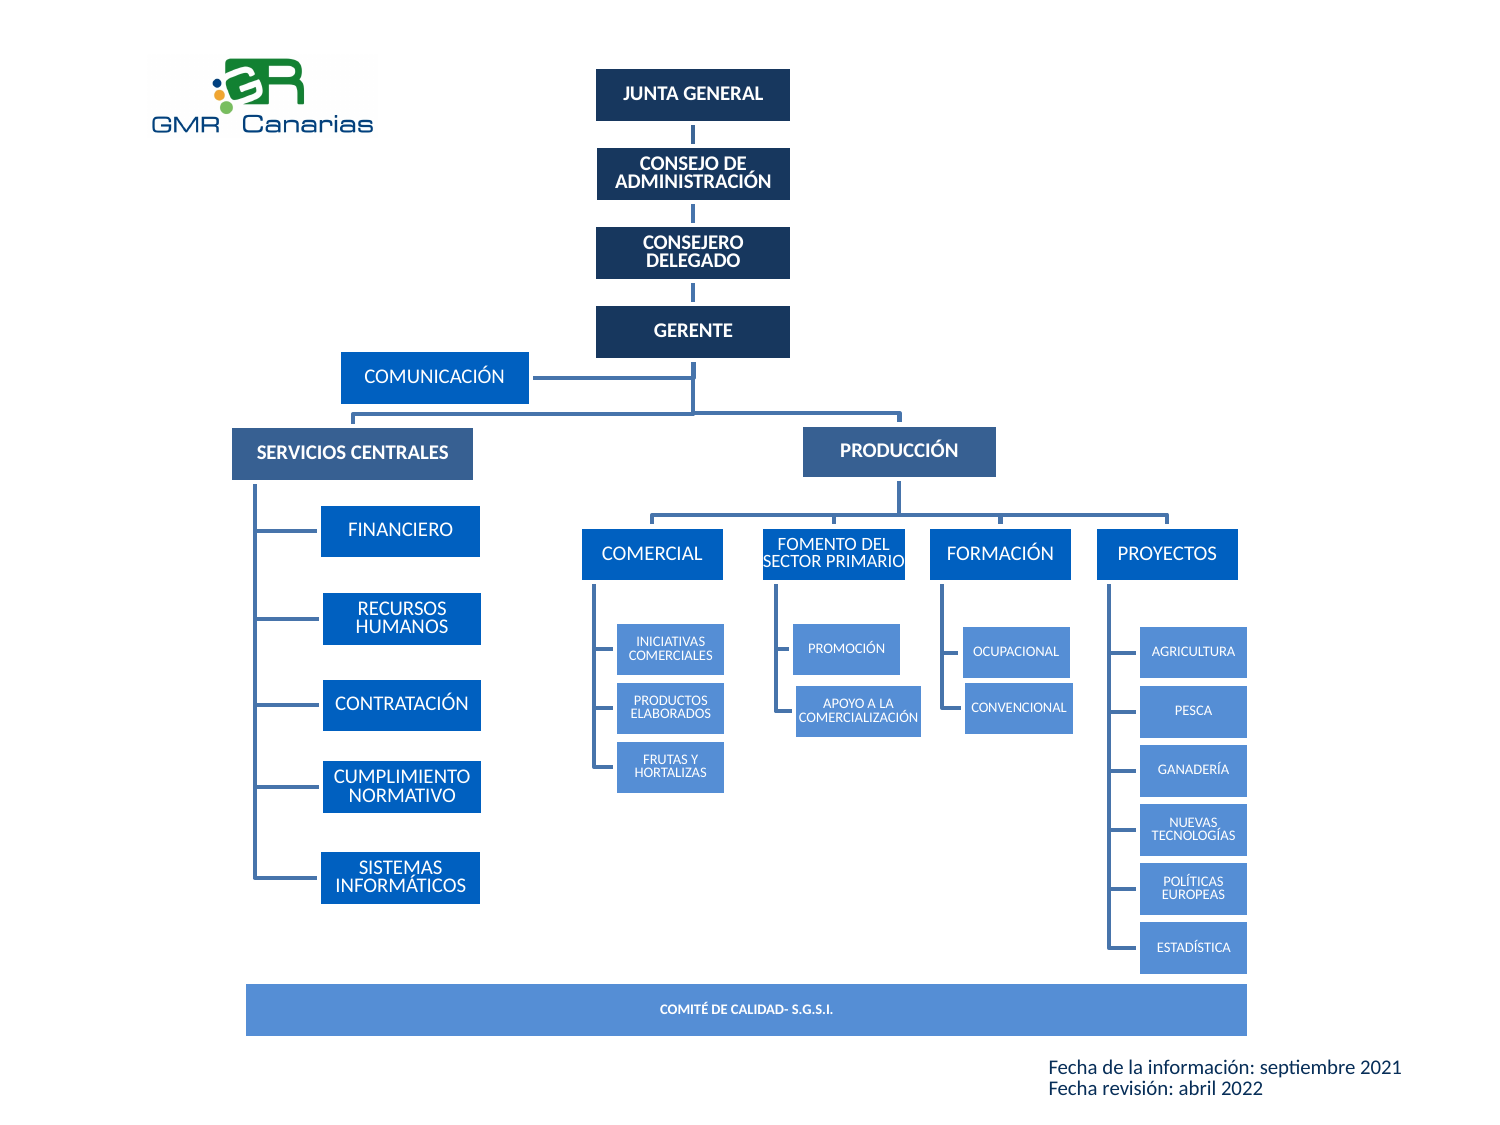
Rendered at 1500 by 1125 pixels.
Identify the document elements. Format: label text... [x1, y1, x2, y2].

text_box SISTEMAS INFORMÁTICOS [319, 850, 483, 906]
text_box ESTADÍSTICA [1138, 920, 1250, 977]
text_box FRUTAS Y HORTALIZAS [615, 739, 727, 796]
text_box SERVICIOS CENTRALES [230, 425, 476, 482]
text_box CONSEJO DE ADMINISTRACIÓN [595, 146, 792, 202]
text_box PRODUCTOS ELABORADOS [615, 680, 727, 737]
text_box Fecha de la información: septiembre 2021 Fecha revisión: abril 2022 [1033, 1052, 1430, 1125]
text_box POLÍTICAS EUROPEAS [1137, 861, 1250, 917]
text_box NUEVAS TECNOLOGÍAS [1137, 802, 1250, 858]
picture [147, 54, 378, 138]
text_box OCUPACIONAL [960, 624, 1072, 681]
text_box JUNTA GENERAL [594, 67, 793, 123]
text_box PESCA [1137, 684, 1250, 740]
text_box GERENTE [594, 304, 793, 360]
text_box FOMENTO DEL SECTOR PRIMARIO [761, 526, 907, 583]
text_box GANADERÍA [1137, 743, 1250, 799]
text_box COMERCIAL [579, 526, 726, 583]
text_box CONSEJERO DELEGADO [594, 225, 793, 281]
text_box PROMOCIÓN [790, 621, 903, 678]
text_box AGRICULTURA [1137, 624, 1250, 681]
text_box CONVENCIONAL [963, 680, 1075, 737]
text_box COMITÉ DE CALIDAD- S.G.S.I. [244, 982, 1250, 1039]
text_box FORMACIÓN [927, 526, 1074, 583]
text_box PRODUCCIÓN [800, 424, 999, 480]
text_box INICIATIVAS COMERCIALES [615, 621, 727, 678]
text_box PROYECTOS [1094, 526, 1240, 583]
text_box CONTRATACIÓN [320, 677, 484, 734]
text_box RECURSOS HUMANOS [320, 591, 484, 647]
text_box APOYO A LA COMERCIALIZACIÓN [793, 683, 924, 740]
text_box FINANCIERO [319, 503, 483, 560]
text_box CUMPLIMIENTO NORMATIVO [320, 759, 484, 815]
text_box COMUNICACIÓN [338, 349, 532, 406]
